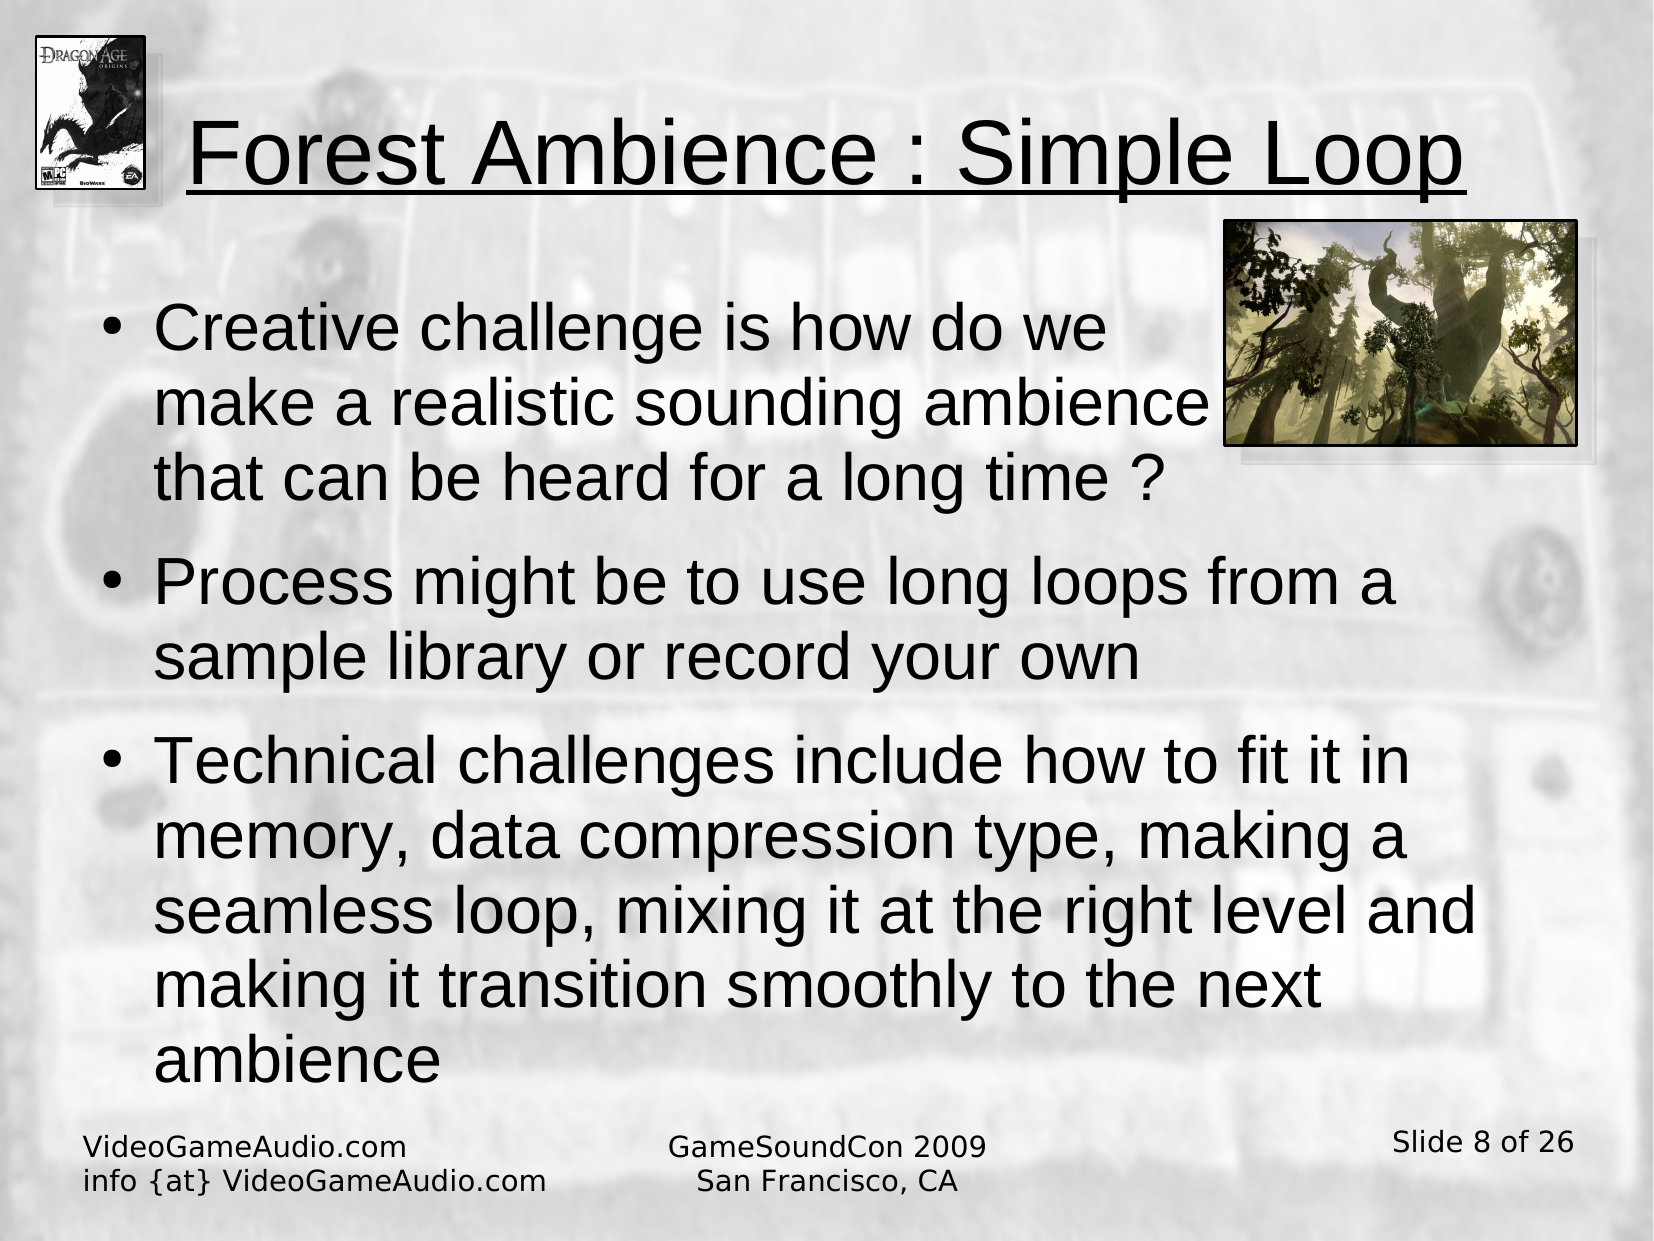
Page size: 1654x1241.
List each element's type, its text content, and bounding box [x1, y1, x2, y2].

list Creative challenge is how do we make a realistic sounding ambience that can be heard for a long time ? Process might be to use long loops from a sample library or record your own Technical challenges include how to fit it in memory, data compression type, making a seamless loop, mixing it at the right level and making it transition smoothly to the next ambience [82, 290, 1571, 1109]
title Forest Ambience : Simple Loop [82, 49, 1571, 257]
picture [37, 37, 144, 188]
picture [1225, 221, 1576, 444]
